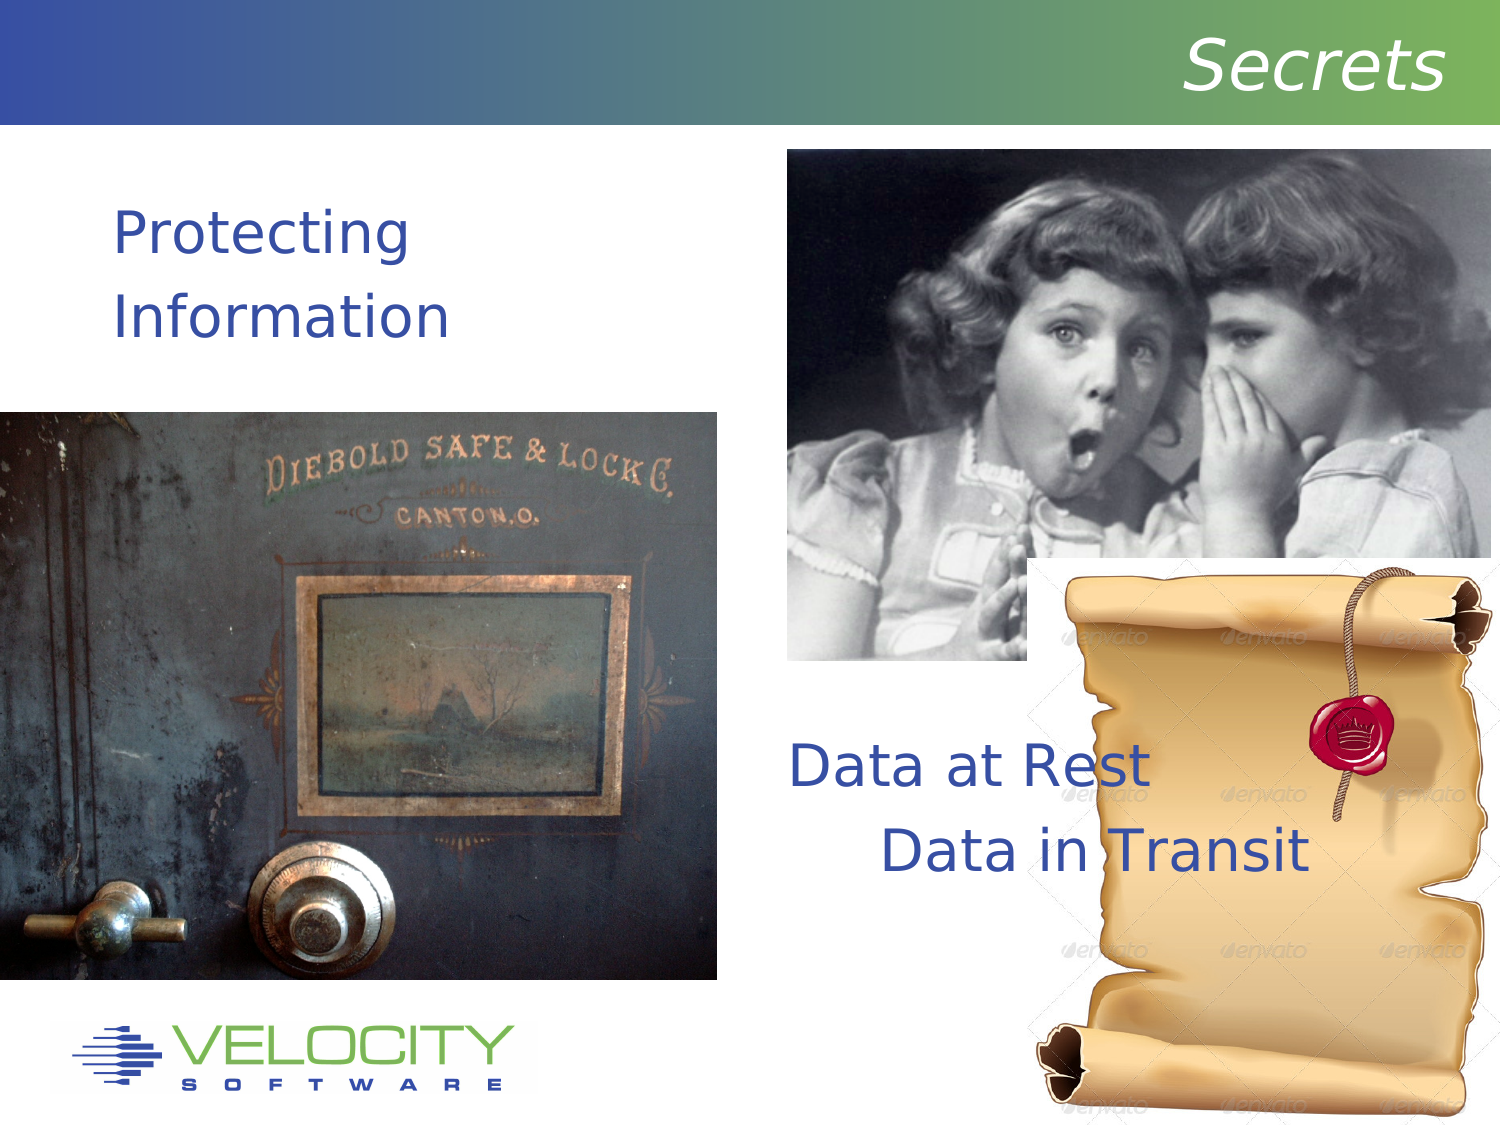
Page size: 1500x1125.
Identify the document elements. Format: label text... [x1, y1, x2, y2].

picture [0, 412, 717, 980]
picture [50, 1021, 538, 1094]
list Data at Rest Data in Transit [745, 720, 1388, 976]
title Secrets [62, 12, 1463, 113]
list Protecting Information [70, 187, 787, 442]
picture [787, 149, 1500, 1125]
